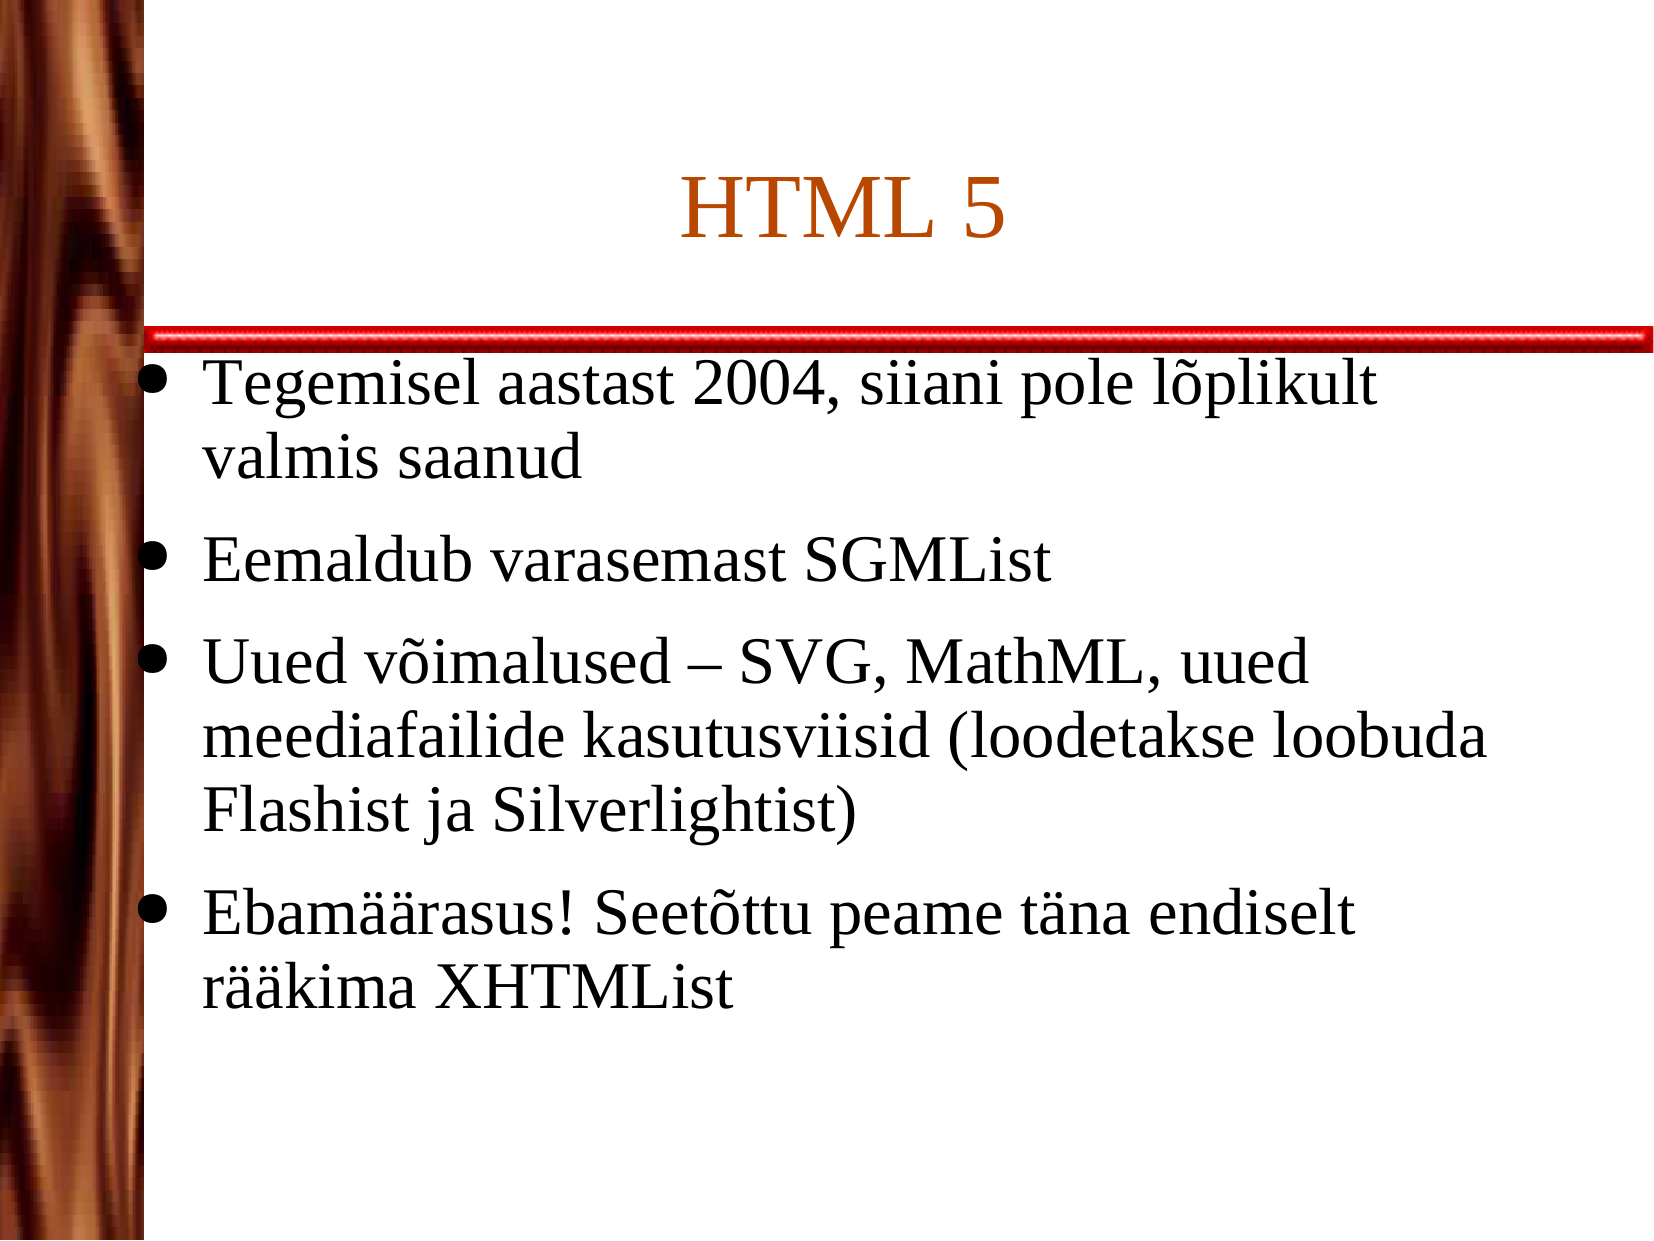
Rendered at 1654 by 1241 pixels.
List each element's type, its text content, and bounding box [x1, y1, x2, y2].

title HTML 5 [121, 103, 1532, 309]
list Tegemisel aastast 2004, siiani pole lõplikult valmis saanud Eemaldub varasemast SGMList Uued võimalused – SVG, MathML, uued meediafailide kasutusviisid (loodetakse loobuda Flashist ja Silverlightist) Ebamäärasus! Seetõttu peame täna endiselt rääkima XHTMList [121, 344, 1532, 1149]
picture [0, 0, 1654, 1240]
